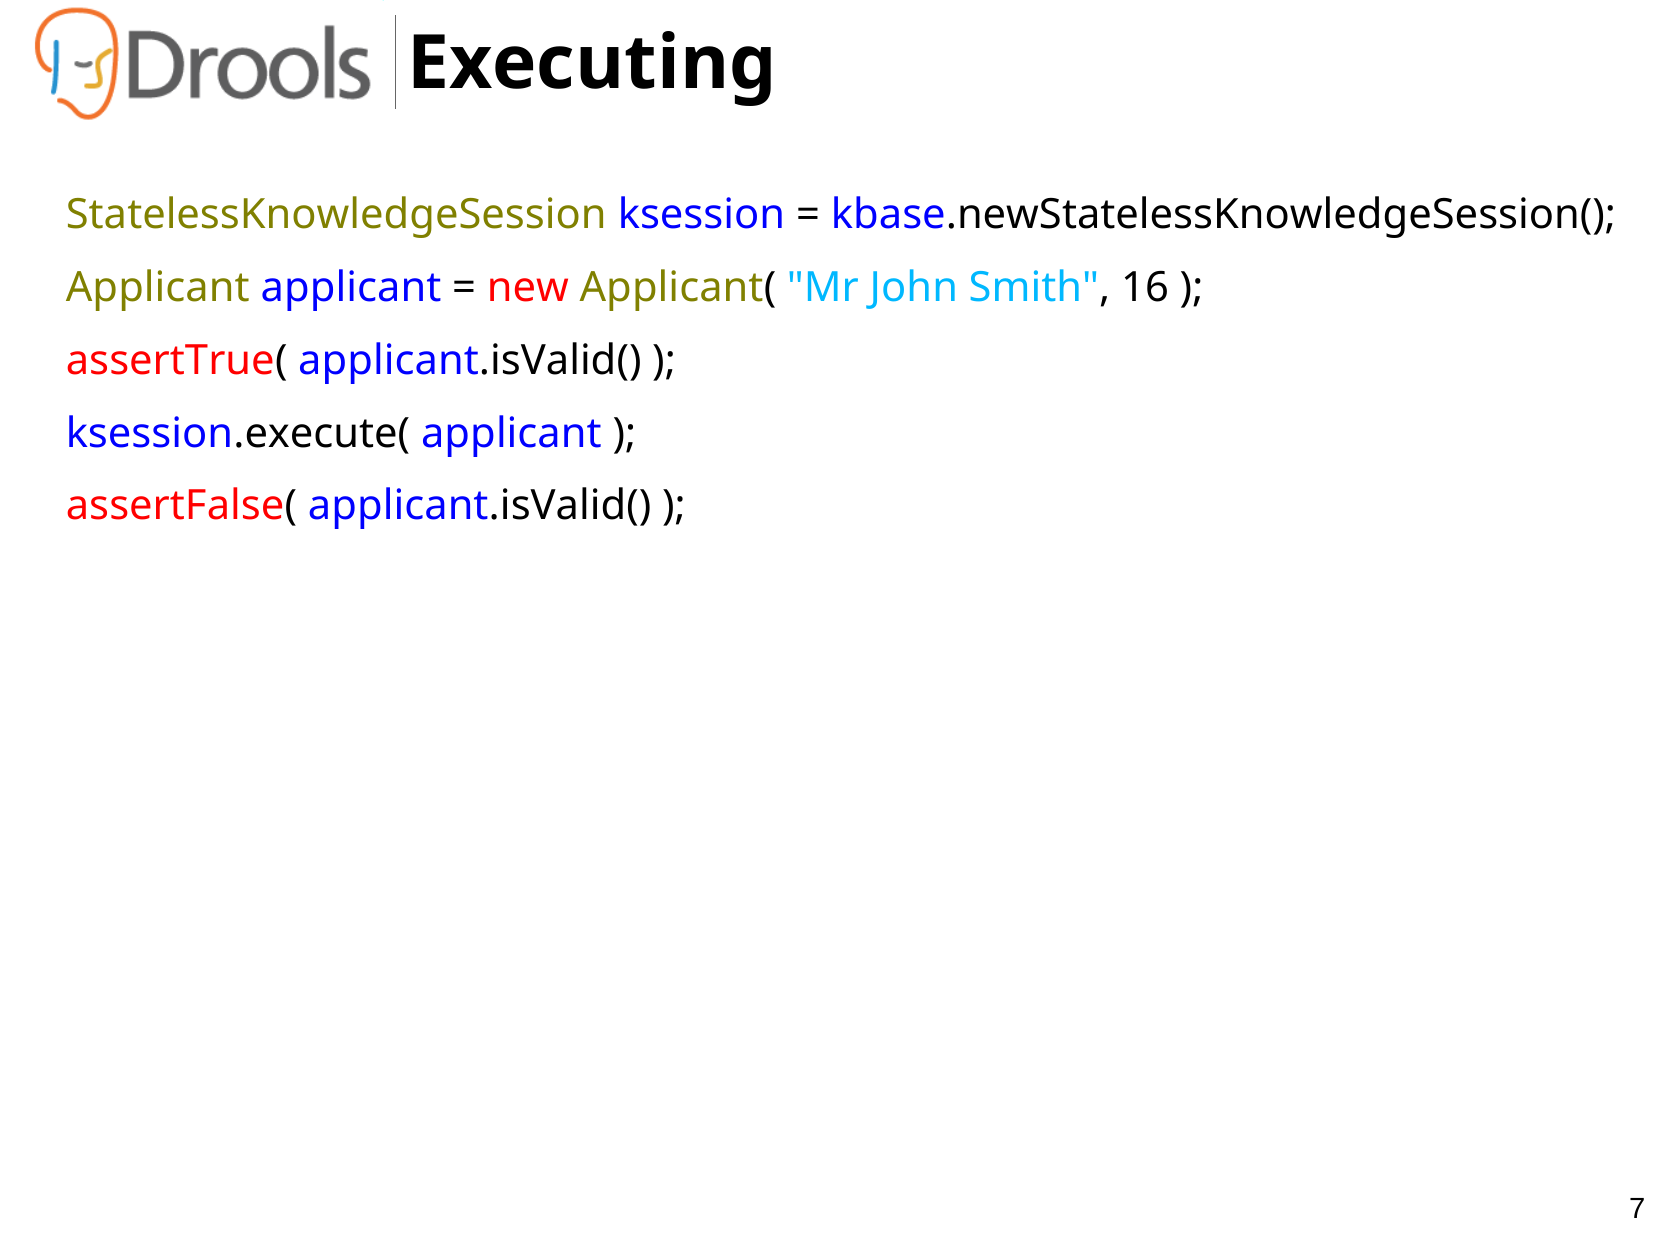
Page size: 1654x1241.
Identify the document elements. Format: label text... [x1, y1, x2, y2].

list StatelessKnowledgeSession ksession = kbase.newStatelessKnowledgeSession(); Applicant applicant = new Applicant( "Mr John Smith", 16 ); assertTrue( applicant.isValid() ); ksession.execute( applicant ); assertFalse( applicant.isValid() ); [65, 183, 1627, 562]
picture [29, 0, 384, 126]
title Executing [407, 6, 1618, 113]
